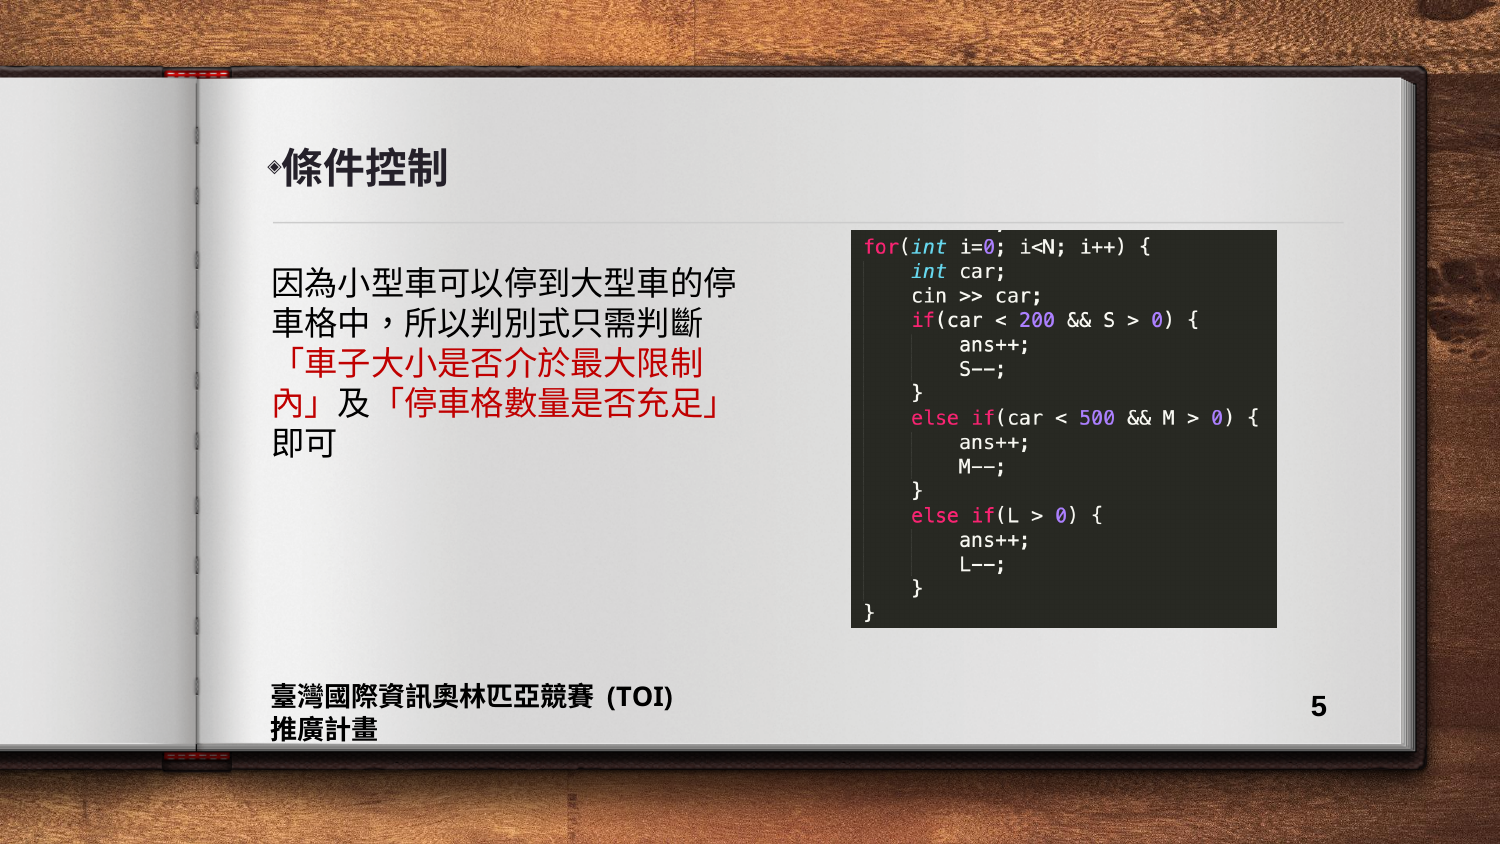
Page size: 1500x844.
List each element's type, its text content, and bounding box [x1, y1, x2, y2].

text_box 條件控制 [252, 126, 746, 216]
text_box [1295, 672, 1386, 737]
picture [851, 230, 1277, 628]
text_box 因為小型車可以停到大型車的停車格中，所以判別式只需判斷「車子大小是否介於最大限制內」及「停車格數量是否充足」即可 [256, 255, 768, 628]
